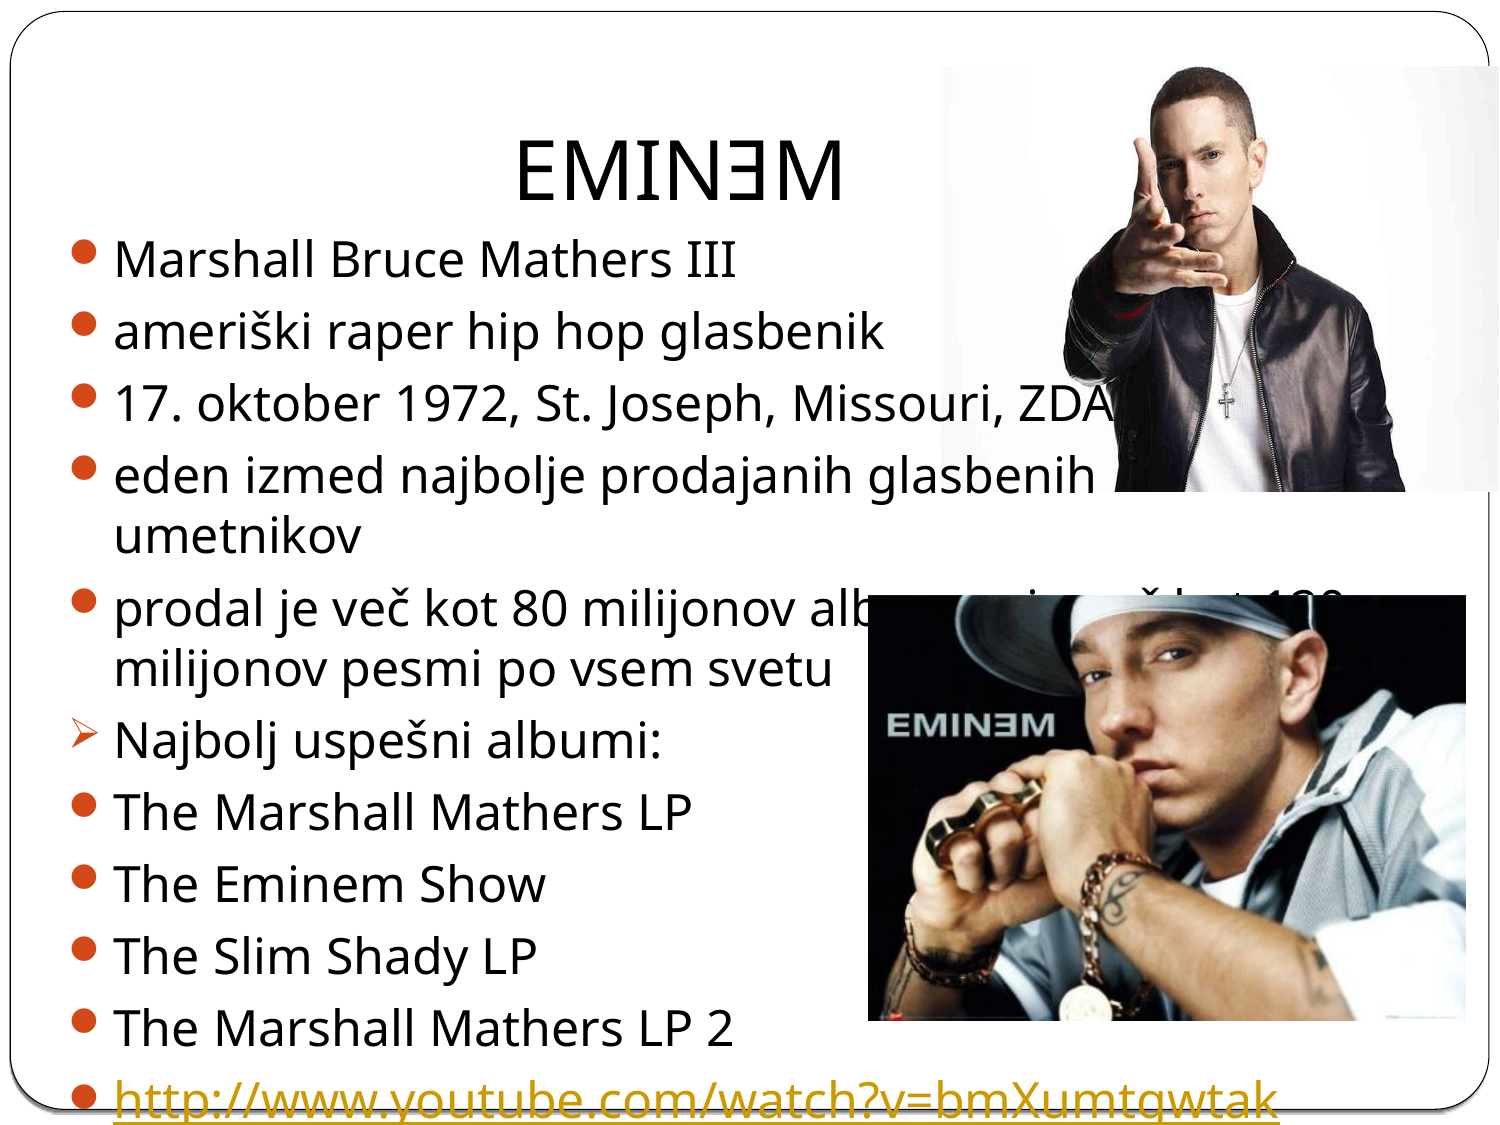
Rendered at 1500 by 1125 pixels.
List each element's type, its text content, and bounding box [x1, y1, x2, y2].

picture [1365, 66, 1499, 492]
picture [868, 595, 1466, 1021]
list Marshall Bruce Mathers III ameriški raper hip hop glasbenik 17. oktober 1972, St. Joseph, Missouri, ZDA eden izmed najbolje prodajanih glasbenih umetnikov prodal je več kot 80 milijonov albumov in več kot 120 milijonov pesmi po vsem svetu Najbolj uspešni albumi: The Marshall Mathers LP The Eminem Show The Slim Shady LP The Marshall Mathers LP 2 http://www.youtube.com/watch?v=bmXumtgwtak [53, 220, 1365, 905]
title EMINƎM [150, 45, 1425, 233]
